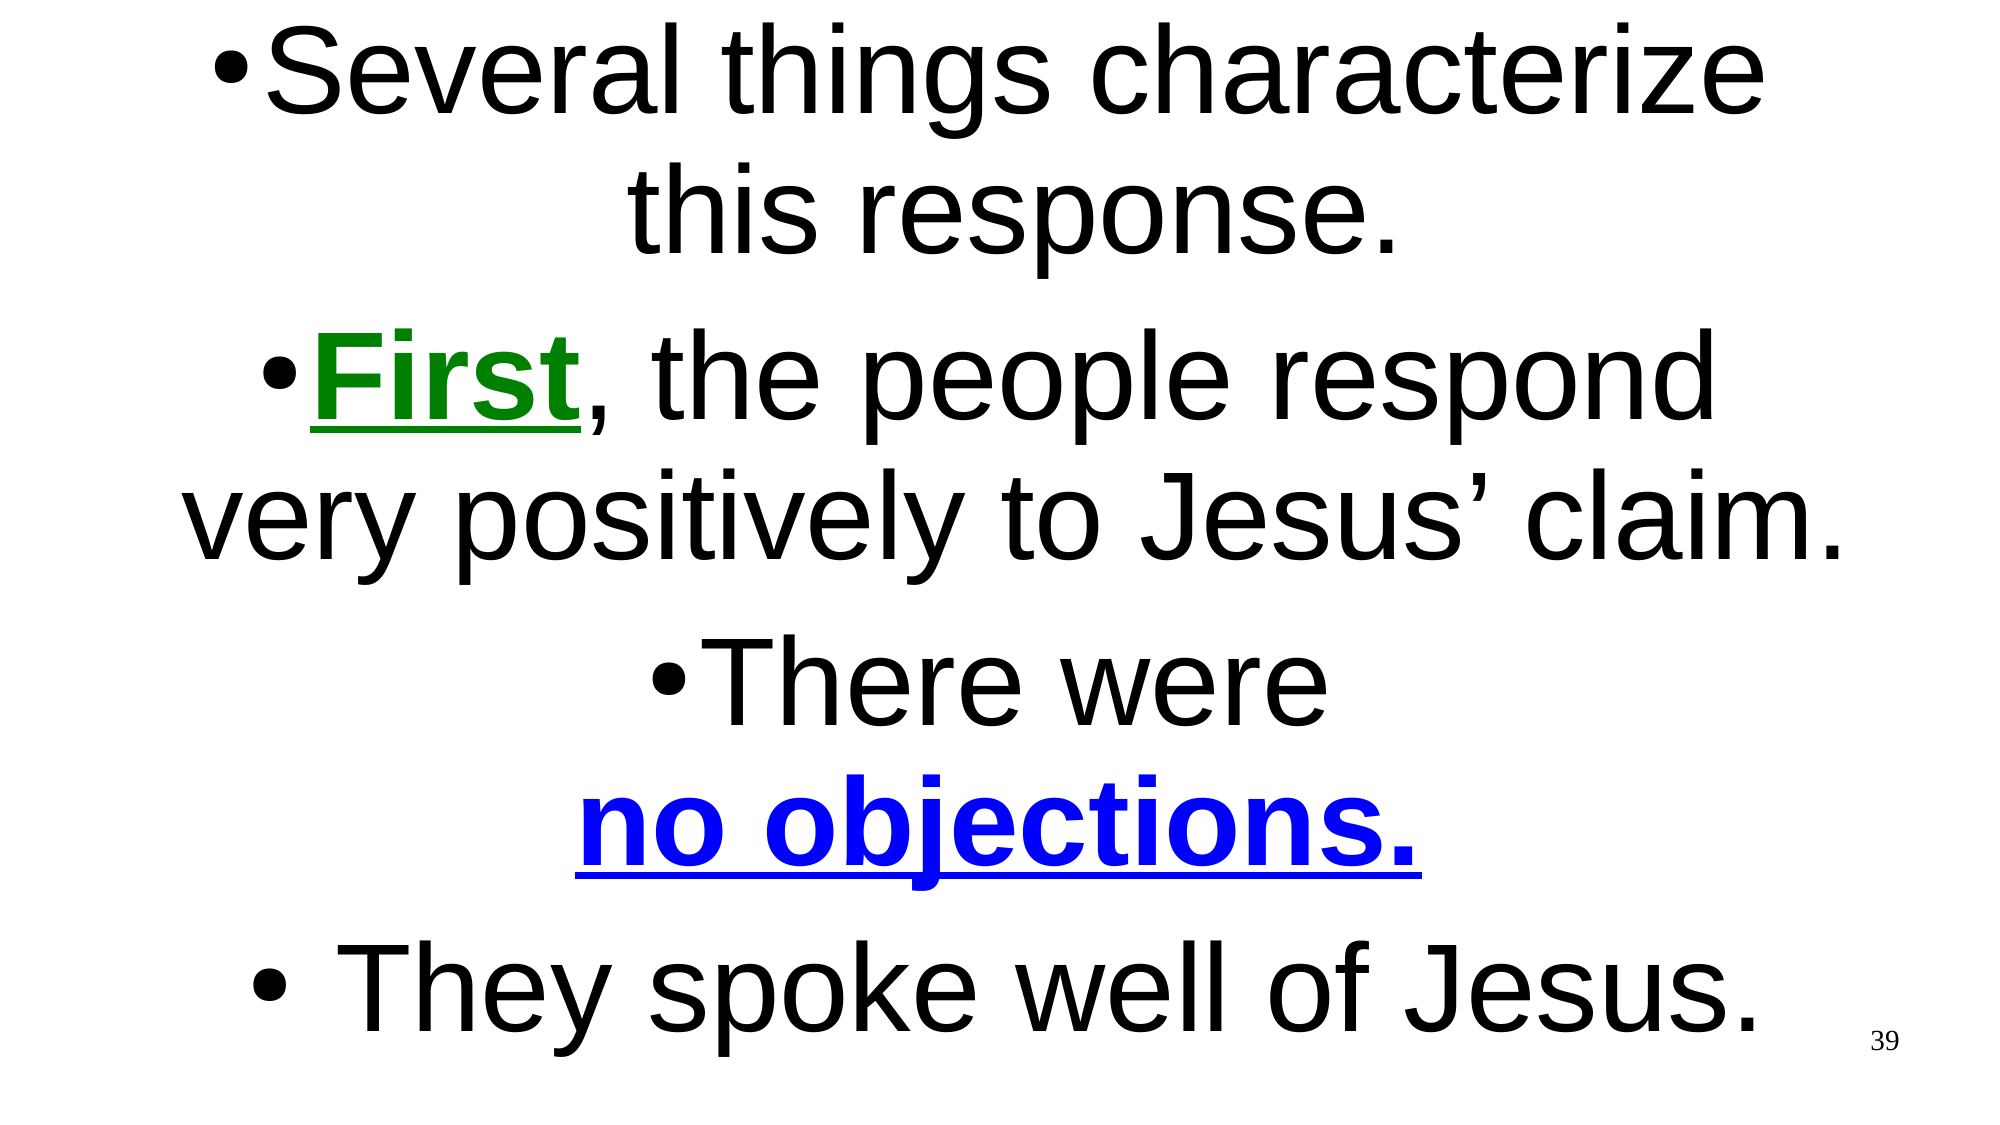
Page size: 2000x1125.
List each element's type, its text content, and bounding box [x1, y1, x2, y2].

list Several things characterize this response. First, the people respond very positively to Jesus’ claim. There were no objections. They spoke well of Jesus. [0, 0, 1996, 1123]
